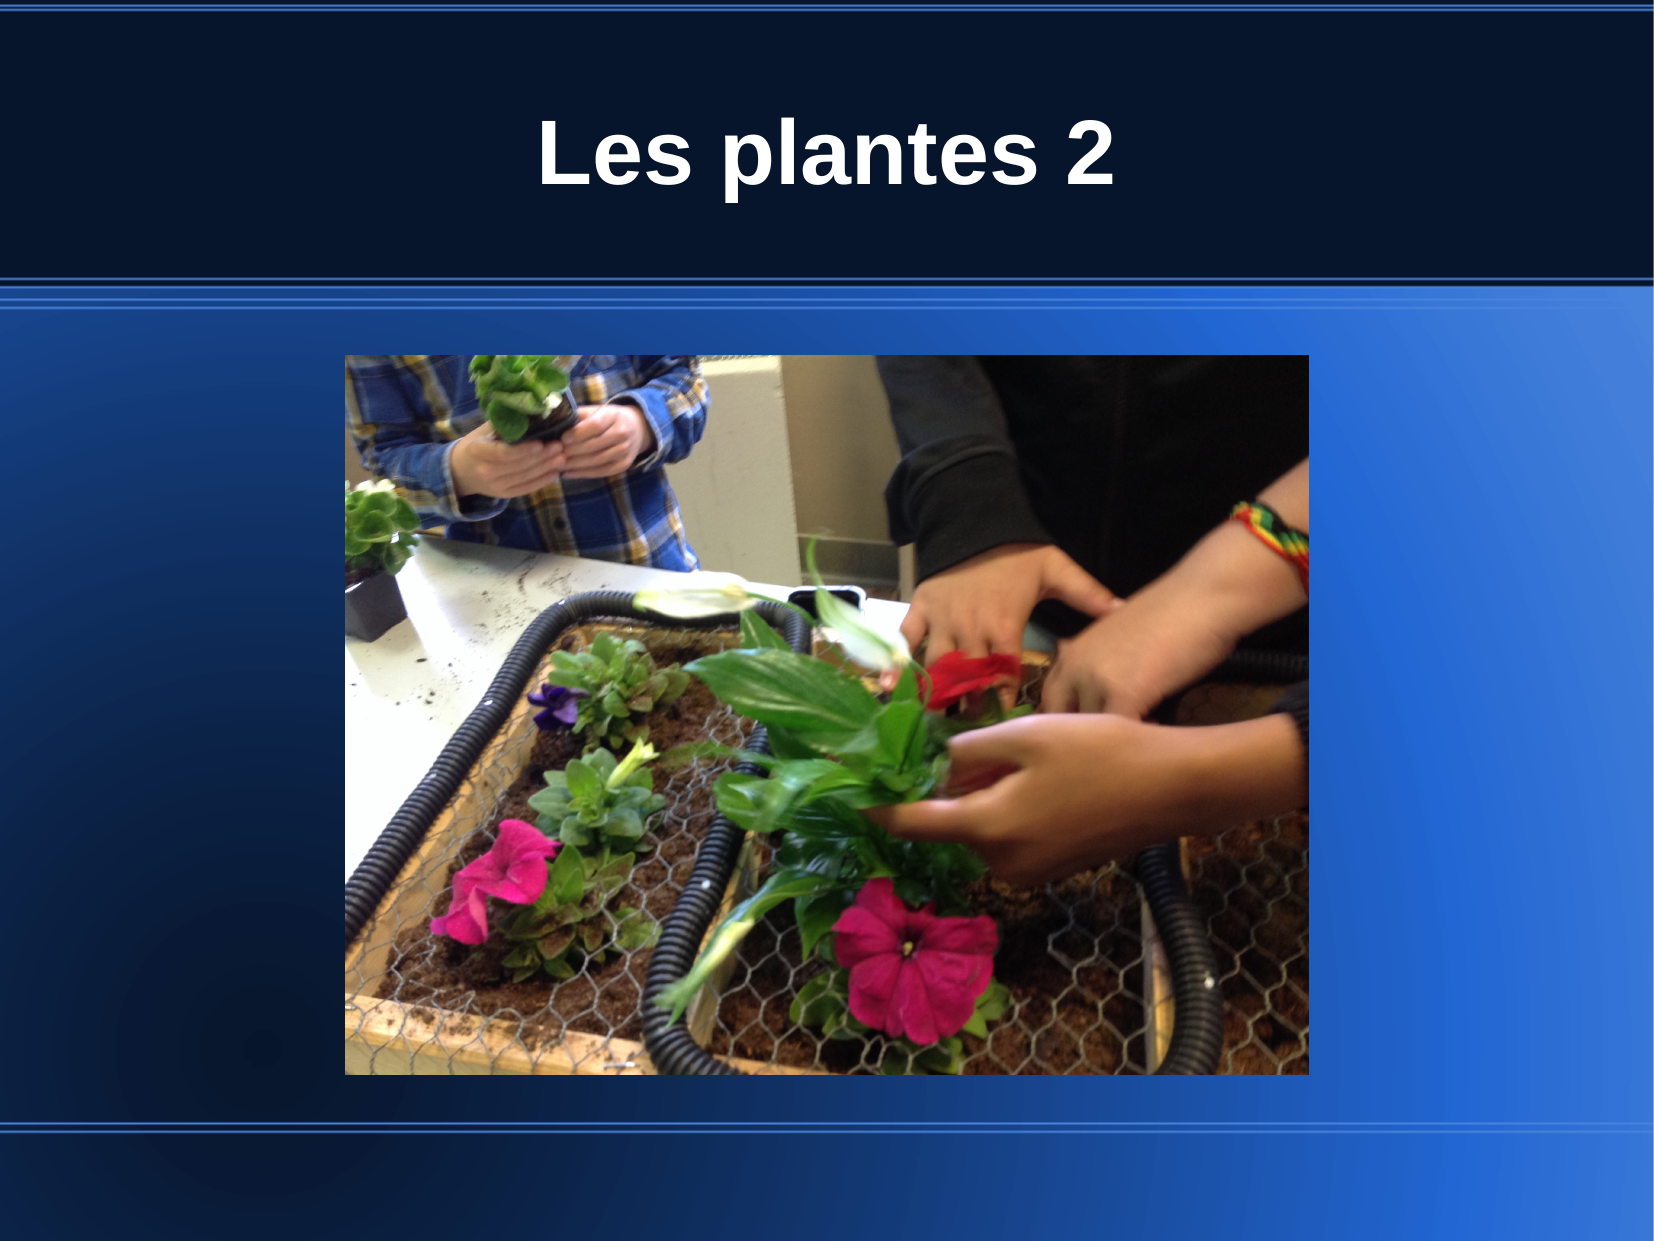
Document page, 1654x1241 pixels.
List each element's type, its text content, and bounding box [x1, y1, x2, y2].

title Les plantes 2 [82, 49, 1571, 257]
picture [0, 0, 1654, 1241]
